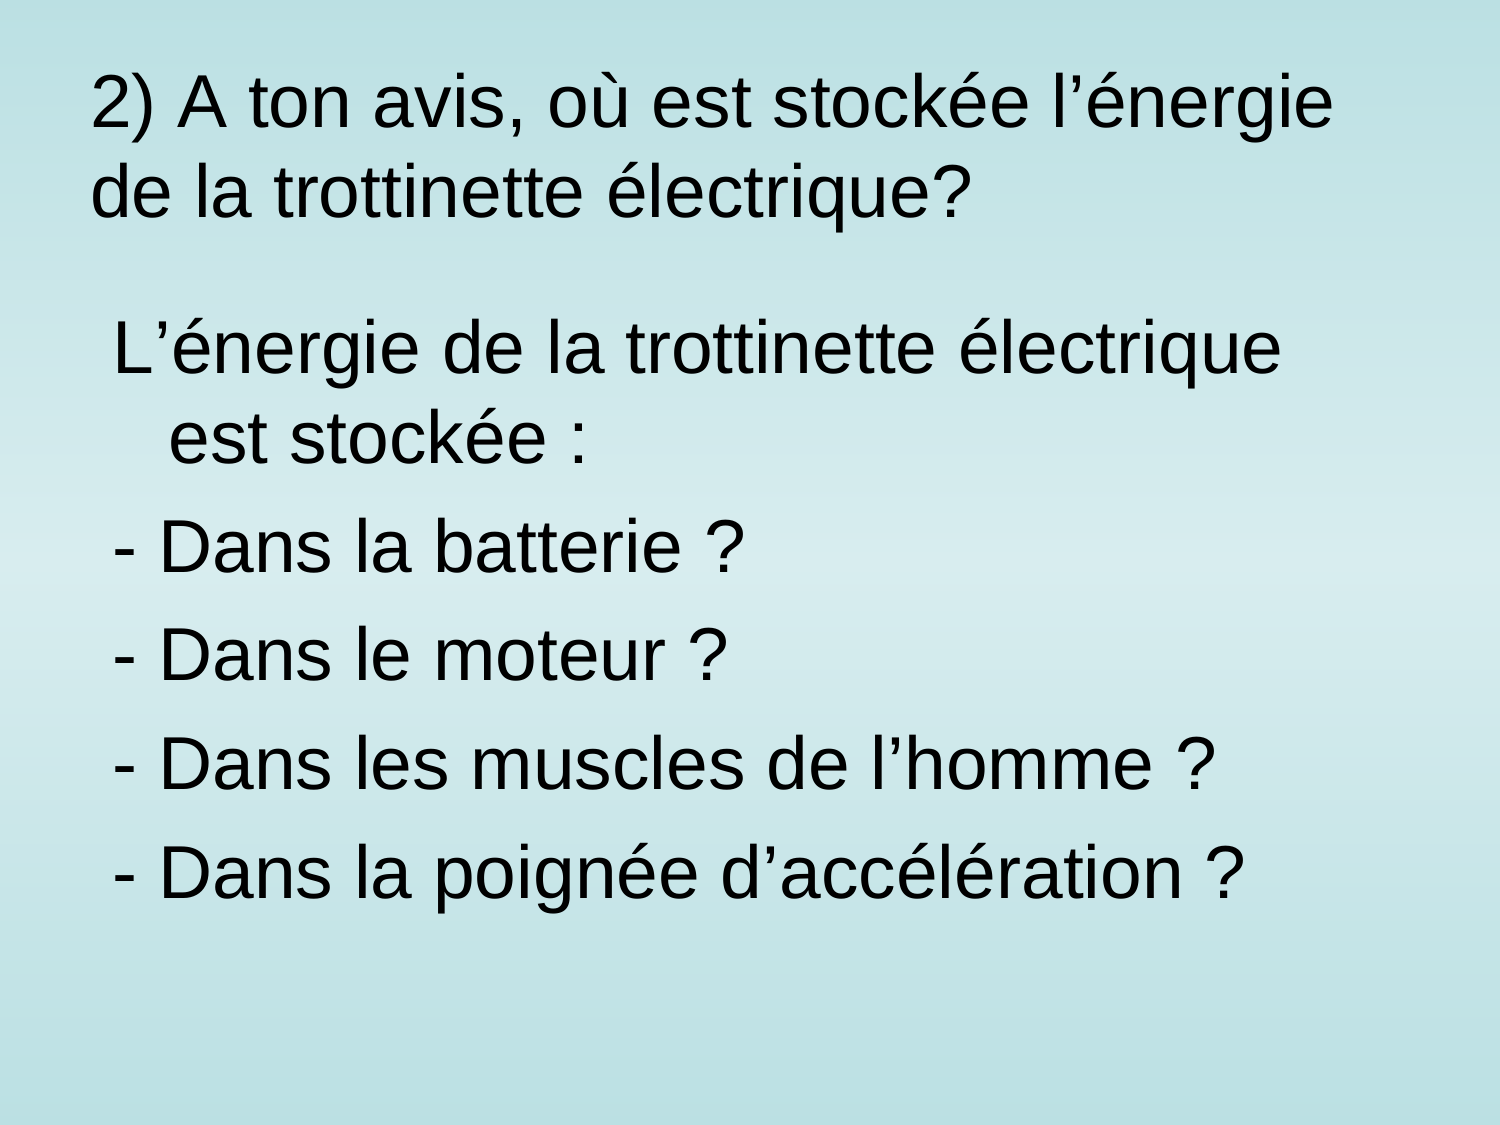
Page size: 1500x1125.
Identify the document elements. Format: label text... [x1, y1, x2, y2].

title 2) A ton avis, où est stockée l’énergie de la trottinette électrique? [75, 45, 1426, 233]
list L’énergie de la trottinette électrique est stockée : - Dans la batterie ? - Dans le moteur ? - Dans les muscles de l’homme ? - Dans la poignée d’accélération ? [41, 290, 1392, 1035]
